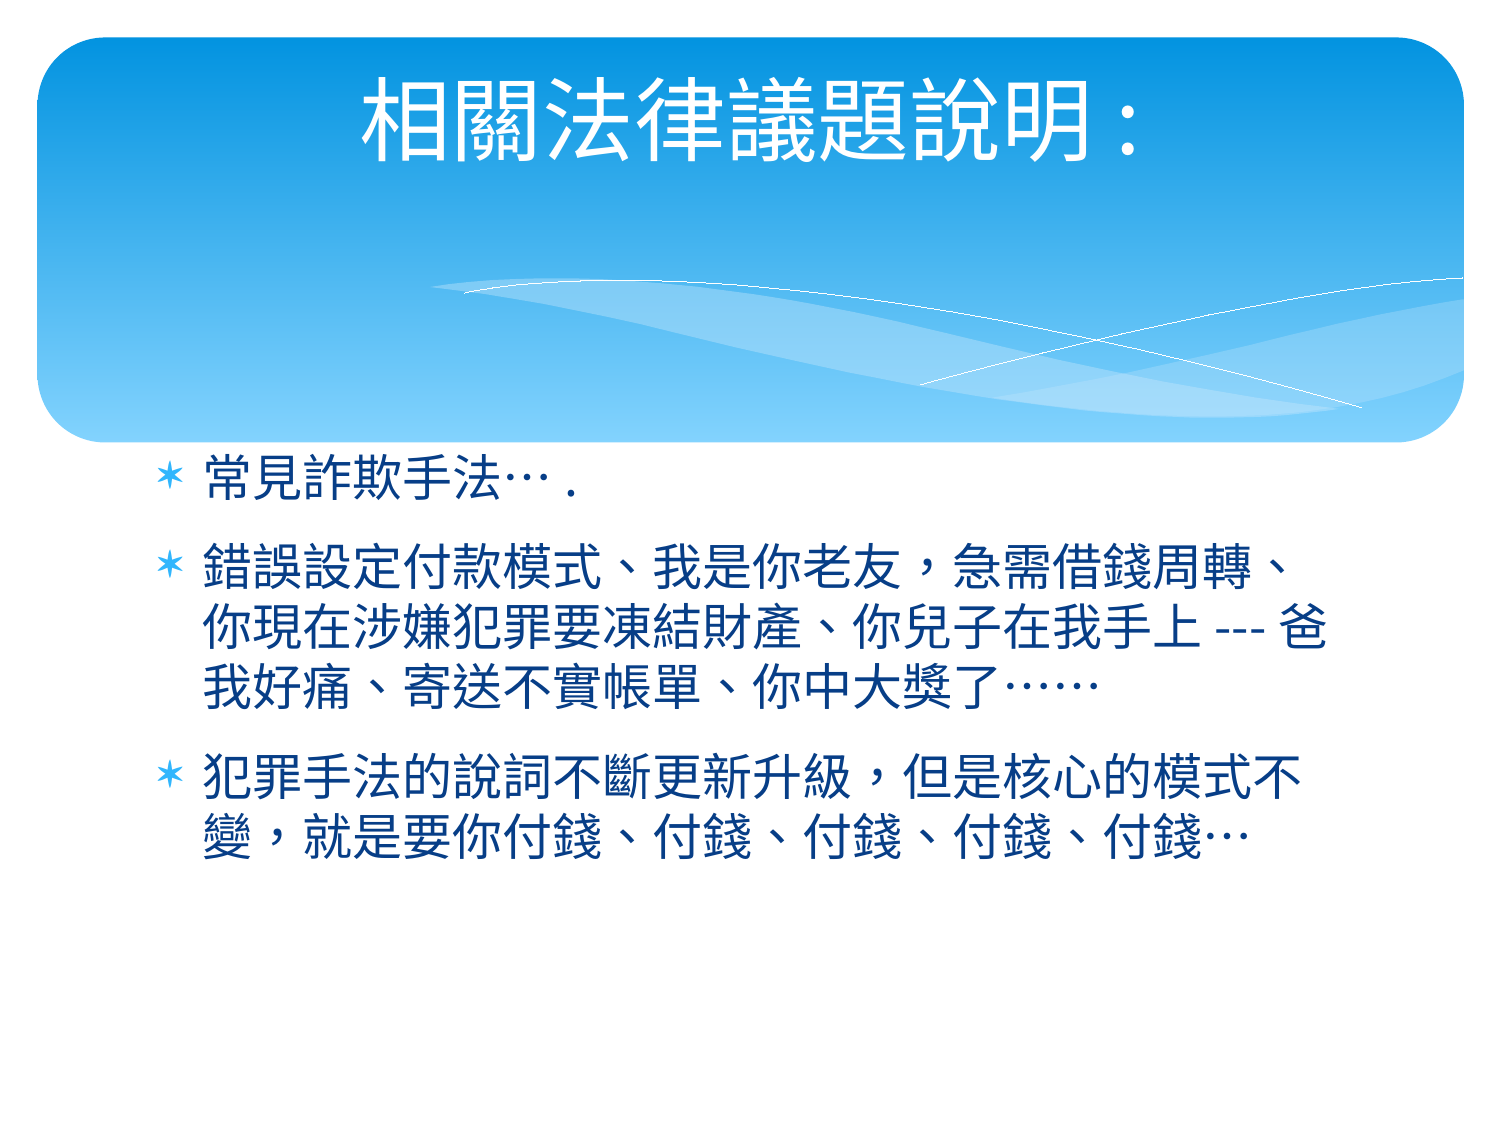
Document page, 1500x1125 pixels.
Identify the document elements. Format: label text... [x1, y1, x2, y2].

title 相關法律議題說明: [75, 55, 1425, 261]
list 常見詐欺手法…. 錯誤設定付款模式、我是你老友，急需借錢周轉、你現在涉嫌犯罪要凍結財產、你兒子在我手上---爸我好痛、寄送不實帳單、你中大獎了…… 犯罪手法的說詞不斷更新升級，但是核心的模式不變，就是要你付錢、付錢、付錢、付錢、付錢… [143, 438, 1359, 1005]
